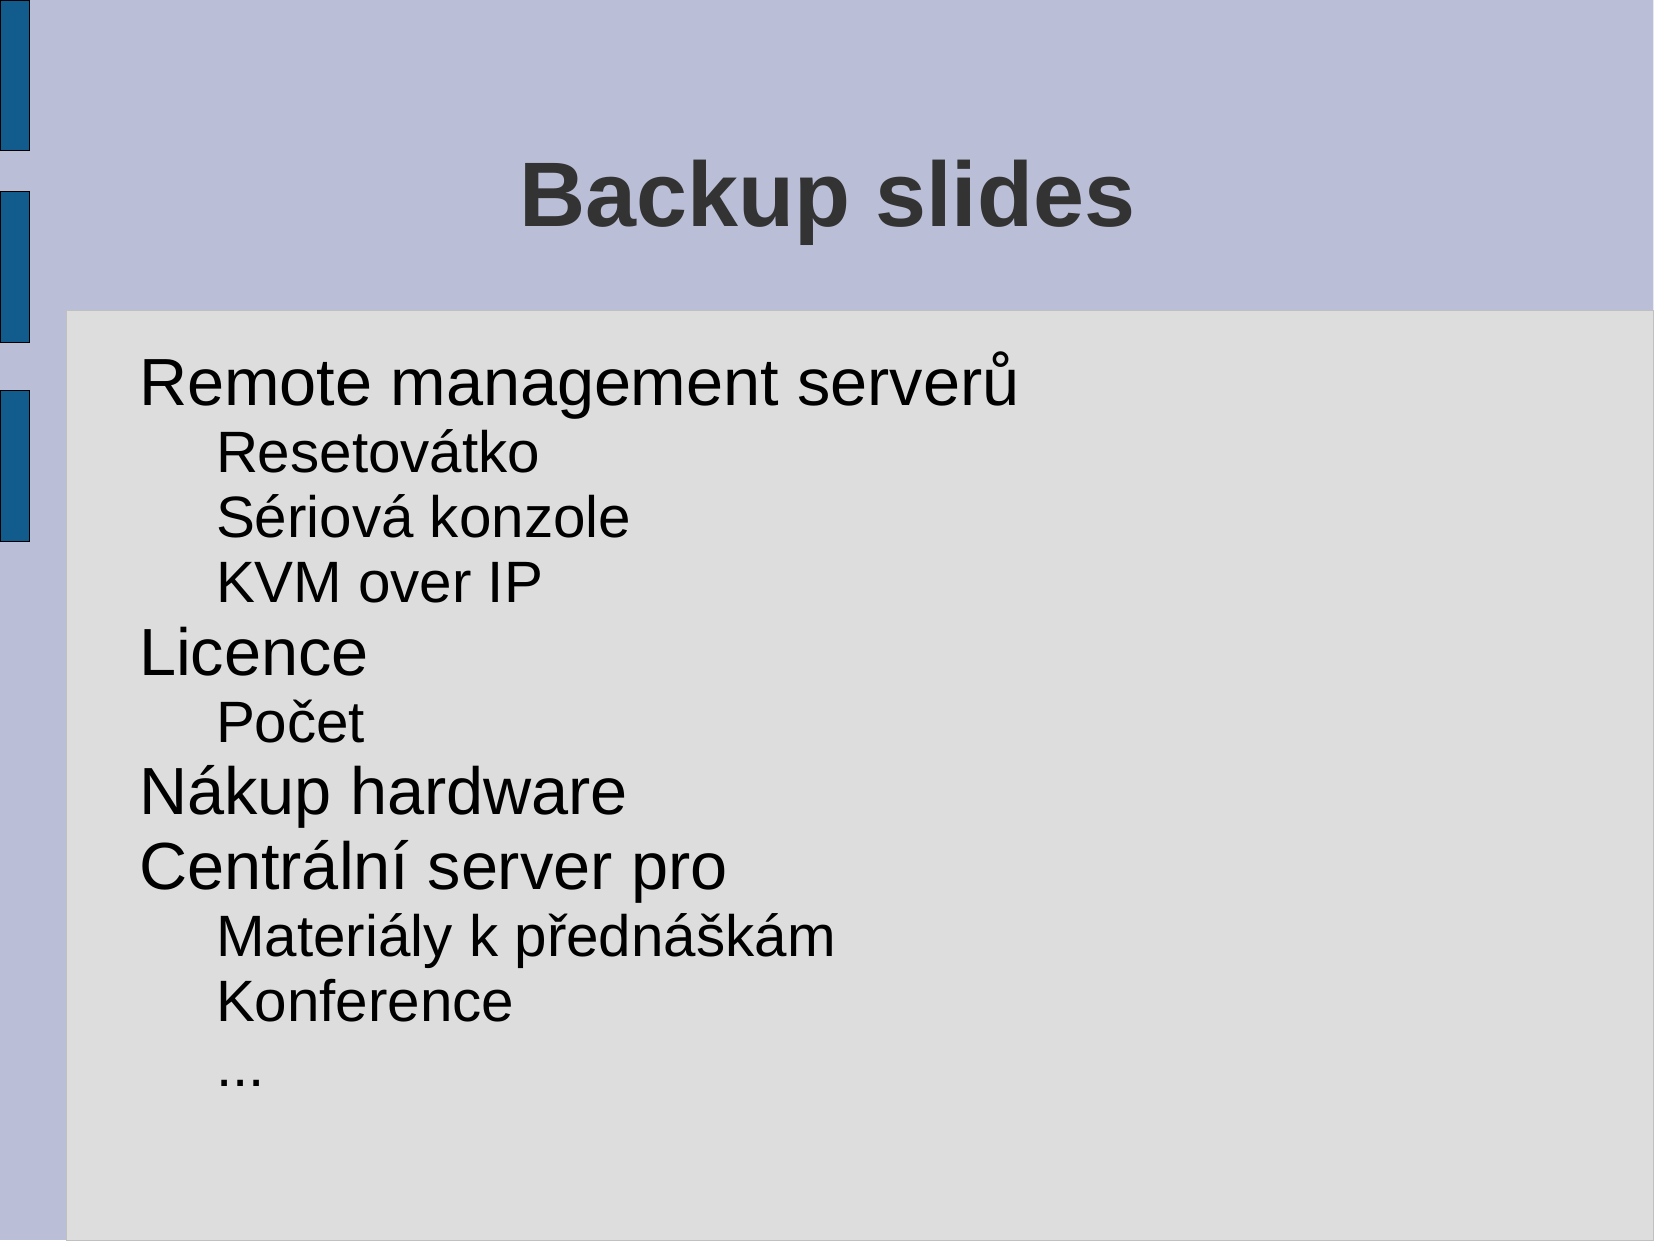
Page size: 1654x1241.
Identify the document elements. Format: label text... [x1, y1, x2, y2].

title Backup slides [121, 91, 1534, 299]
list Remote management serverů Resetovátko Sériová konzole KVM over IP Licence Počet Nákup hardware Centrální server pro Materiály k přednáškám Konference ... [121, 344, 1534, 1162]
